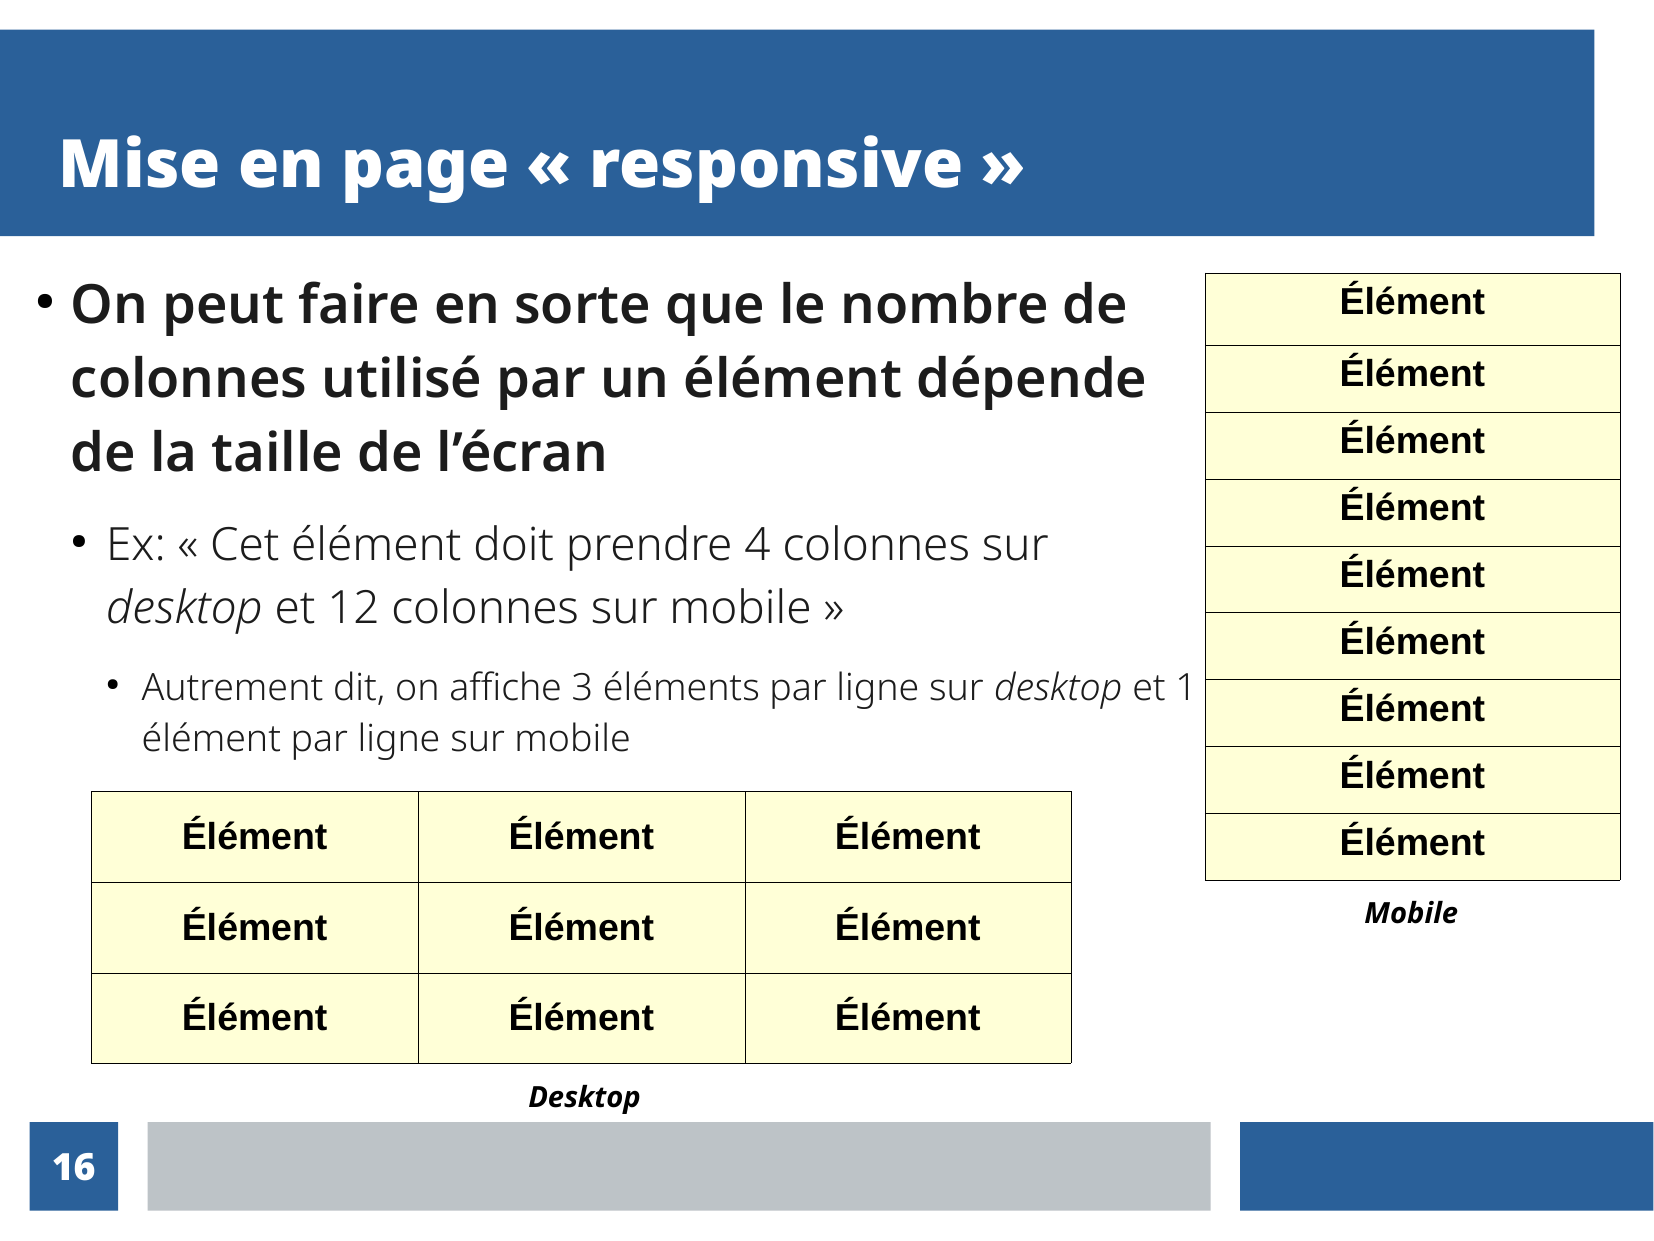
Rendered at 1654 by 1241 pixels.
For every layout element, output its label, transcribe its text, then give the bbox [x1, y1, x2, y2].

table_cell Élément [1206, 680, 1620, 746]
title Mise en page « responsive » [59, 59, 1595, 207]
table_cell Élément [1206, 547, 1620, 612]
table_cell Élément [1206, 613, 1620, 679]
list On peut faire en sorte que le nombre de colonnes utilisé par un élément dépende de la taille de l’écran Ex: « Cet élément doit prendre 4 colonnes sur desktop et 12 colonnes sur mobile » Autrement dit, on affiche 3 éléments par ligne sur desktop et 1 élément par ligne sur mobile [35, 265, 1205, 792]
table_cell Élément [1206, 413, 1620, 479]
table_cell Élément [746, 974, 1071, 1063]
table_cell Élément [746, 883, 1071, 973]
table_header Élément [419, 792, 745, 882]
table_cell Élément [419, 974, 745, 1063]
table_cell Élément [1206, 747, 1620, 813]
table_cell Élément [1206, 814, 1620, 880]
text_box Desktop [366, 1068, 804, 1118]
text_box Mobile [1192, 884, 1630, 934]
table_cell Élément [419, 883, 745, 973]
table_header Élément [92, 792, 418, 882]
table_header Élément [746, 792, 1071, 882]
table_cell Élément [92, 974, 418, 1063]
table_cell Élément [1206, 346, 1620, 412]
table_cell Élément [92, 883, 418, 973]
table_header Élément [1206, 274, 1620, 345]
table_cell Élément [1206, 480, 1620, 546]
